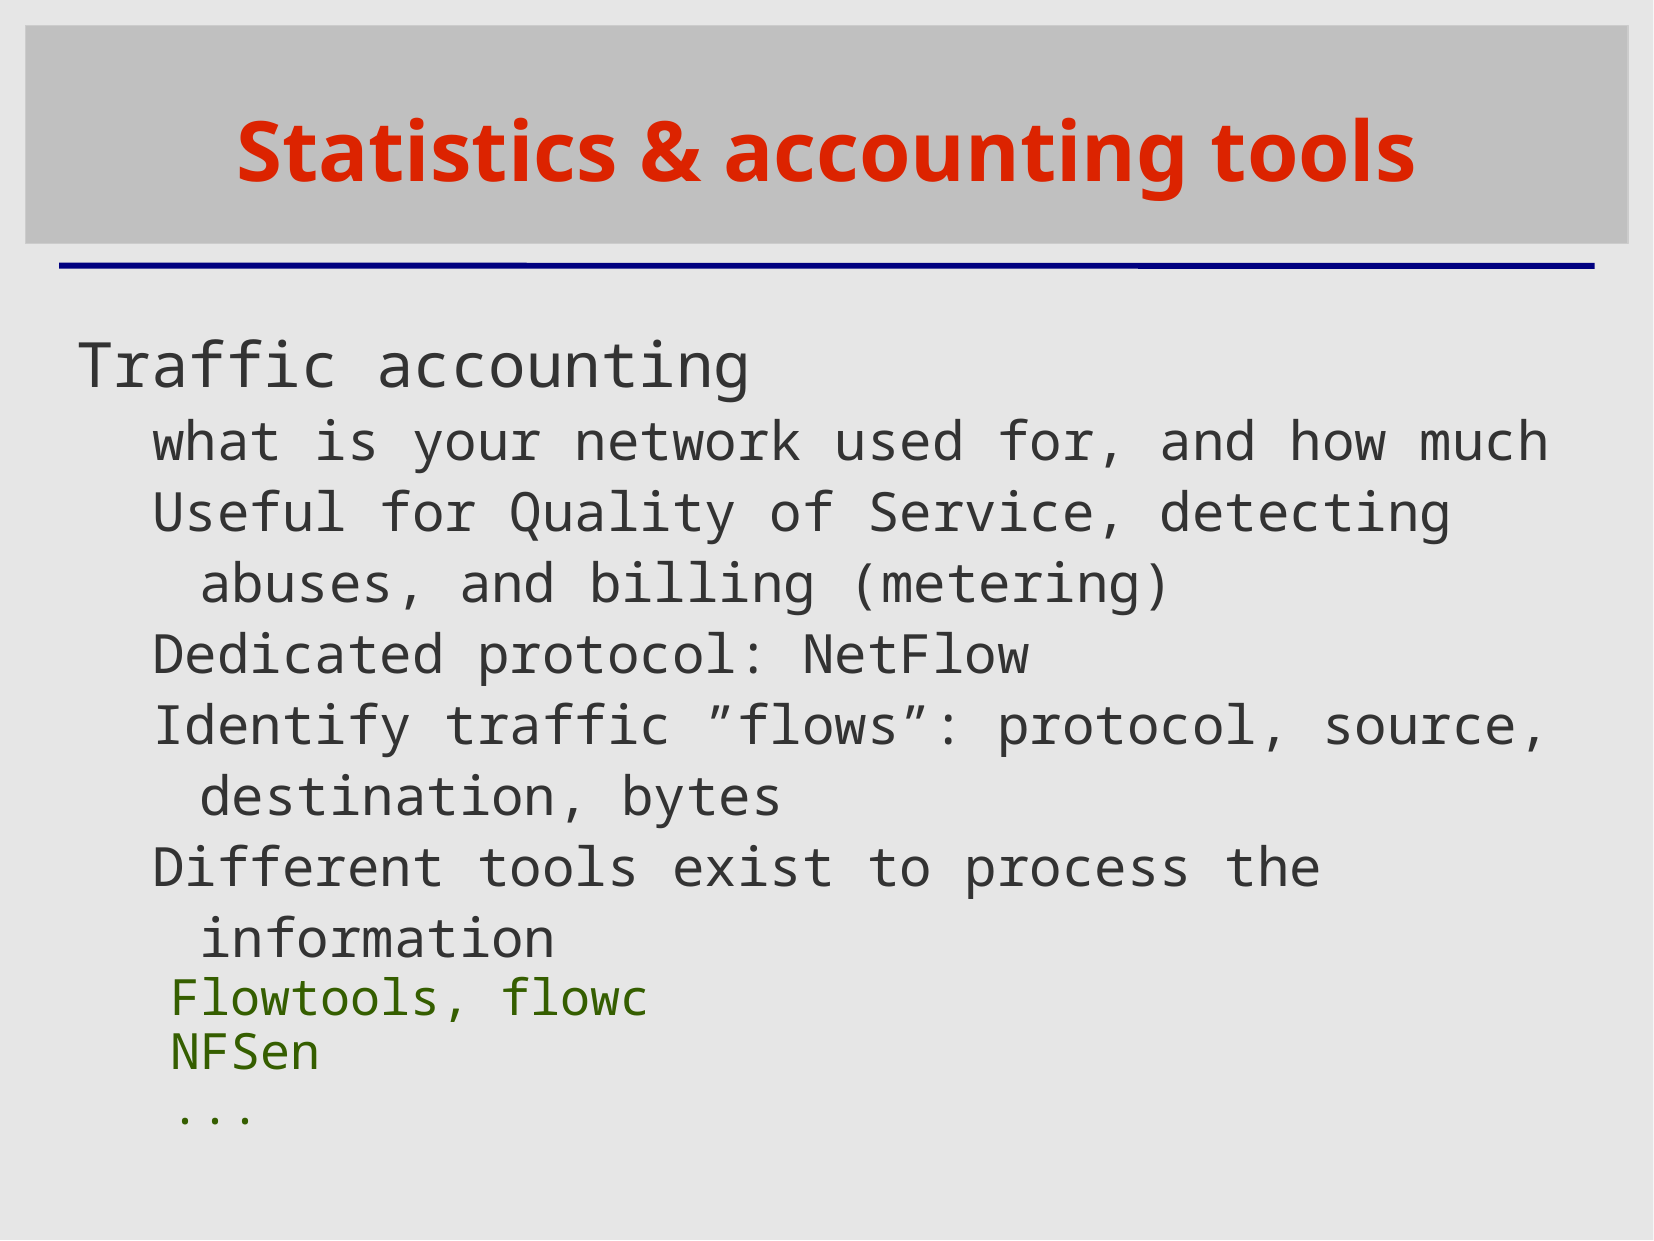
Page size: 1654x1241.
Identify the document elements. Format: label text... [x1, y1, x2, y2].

title Statistics & accounting tools [121, 46, 1534, 254]
list Traffic accounting what is your network used for, and how much Useful for Quality of Service, detecting abuses, and billing (metering)‏ Dedicated protocol: NetFlow Identify traffic ”flows”: protocol, source, destination, bytes Different tools exist to process the information Flowtools, flowc NFSen ... [59, 322, 1595, 1132]
